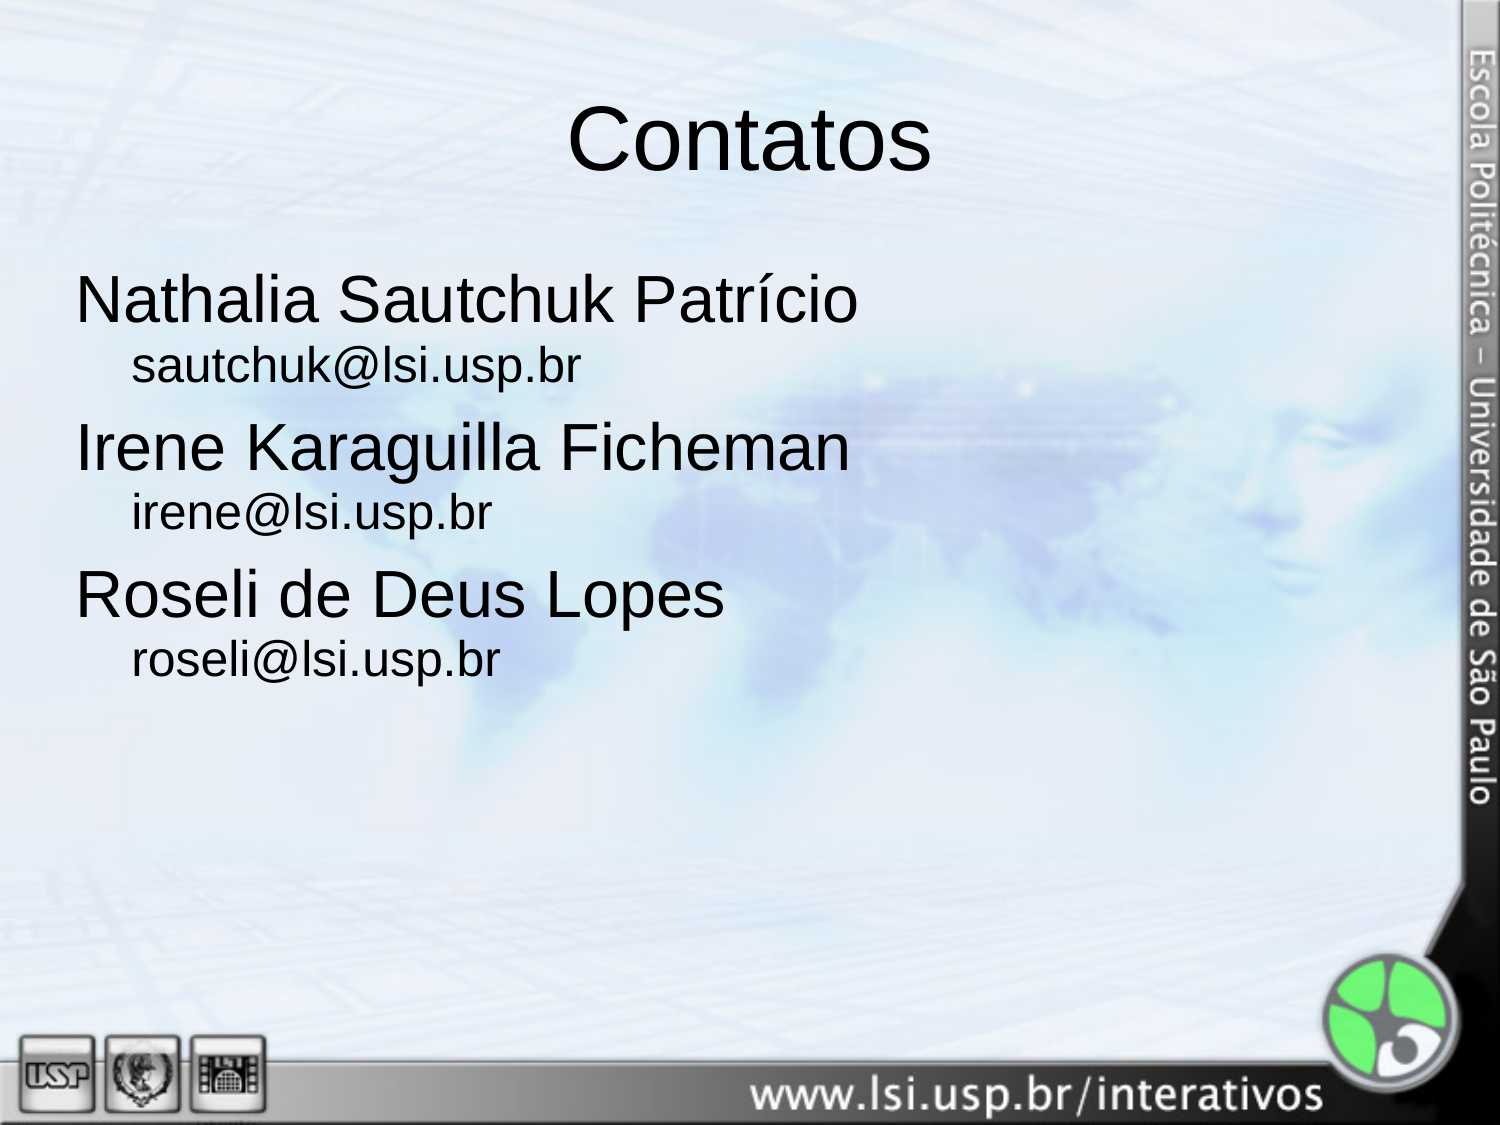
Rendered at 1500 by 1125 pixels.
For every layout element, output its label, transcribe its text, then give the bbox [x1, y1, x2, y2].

title Contatos [75, 28, 1426, 250]
picture [0, 0, 1500, 1125]
list Nathalia Sautchuk Patrício sautchuk@lsi.usp.br Irene Karaguilla Ficheman irene@lsi.usp.br Roseli de Deus Lopes roseli@lsi.usp.br [75, 262, 1426, 991]
